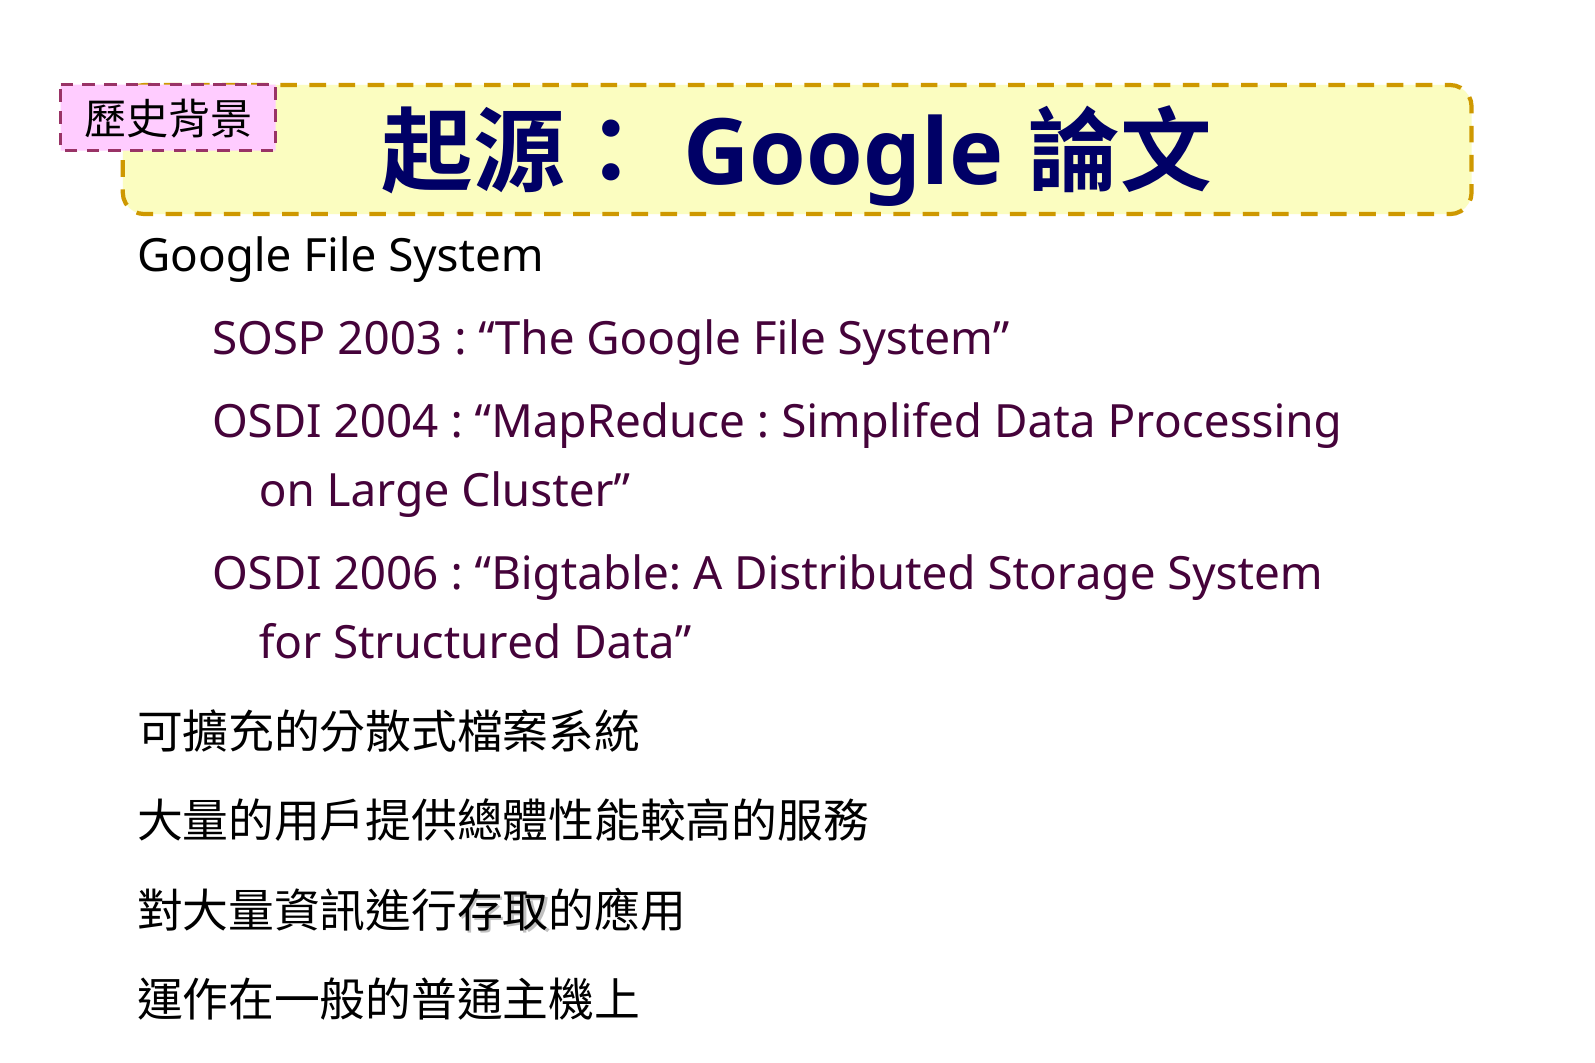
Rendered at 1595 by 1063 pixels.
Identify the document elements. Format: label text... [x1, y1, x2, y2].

text_box 歷史背景 [60, 84, 276, 151]
list Google File System SOSP 2003 : “The Google File System” OSDI 2004 : “MapReduce : Simplifed Data Processing on Large Cluster” OSDI 2006 : “Bigtable: A Distributed Storage System for Structured Data” 可擴充的分散式檔案系統 大量的用戶提供總體性能較高的服務 對大量資訊進行存取的應用 運作在一般的普通主機上 提供錯誤容忍的能力 [122, 214, 1407, 1017]
title 起源：Google論文 [169, 82, 1425, 208]
